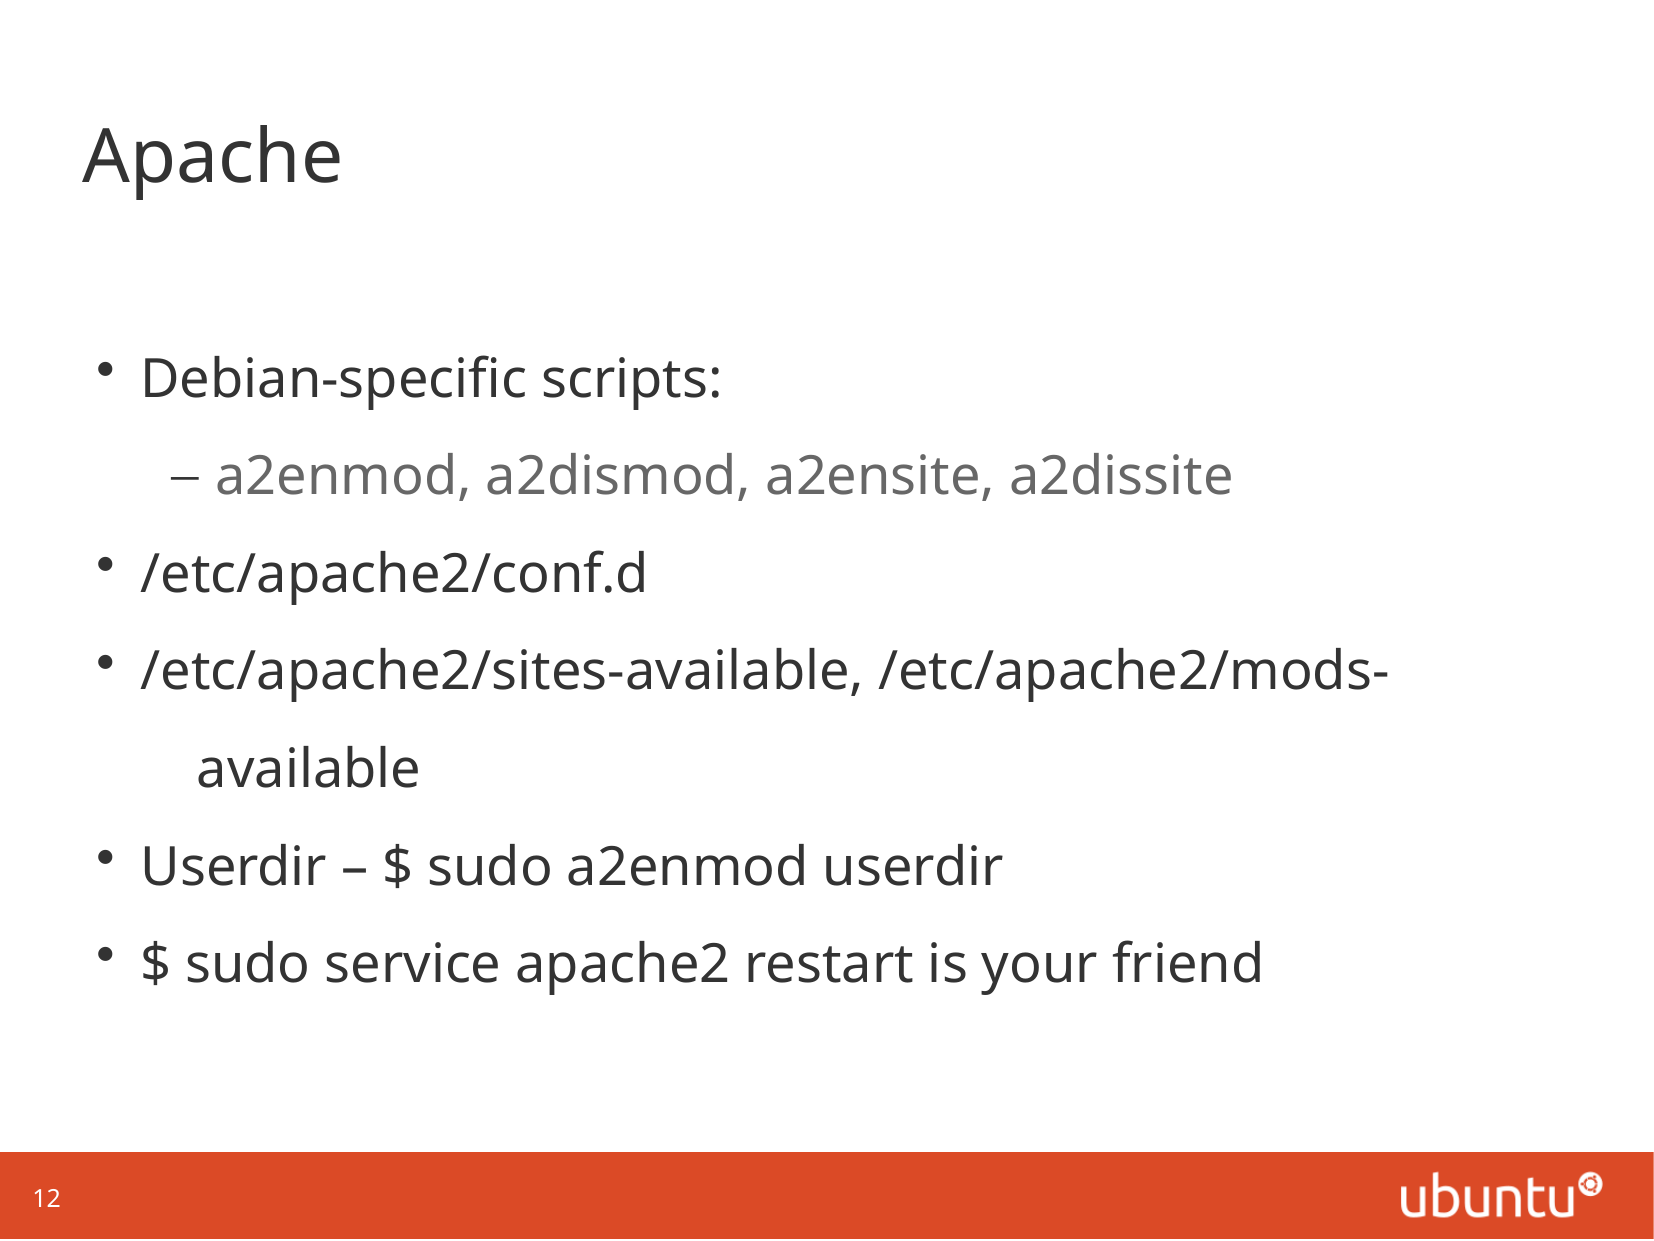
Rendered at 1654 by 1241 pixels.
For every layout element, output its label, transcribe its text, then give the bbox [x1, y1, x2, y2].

picture [0, 1152, 1654, 1239]
list Debian-specific scripts: a2enmod, a2dismod, a2ensite, a2dissite /etc/apache2/conf.d /etc/apache2/sites-available, /etc/apache2/mods-available Userdir – $ sudo a2enmod userdir $ sudo service apache2 restart is your friend [87, 301, 1579, 1121]
title Apache [82, 56, 1571, 249]
